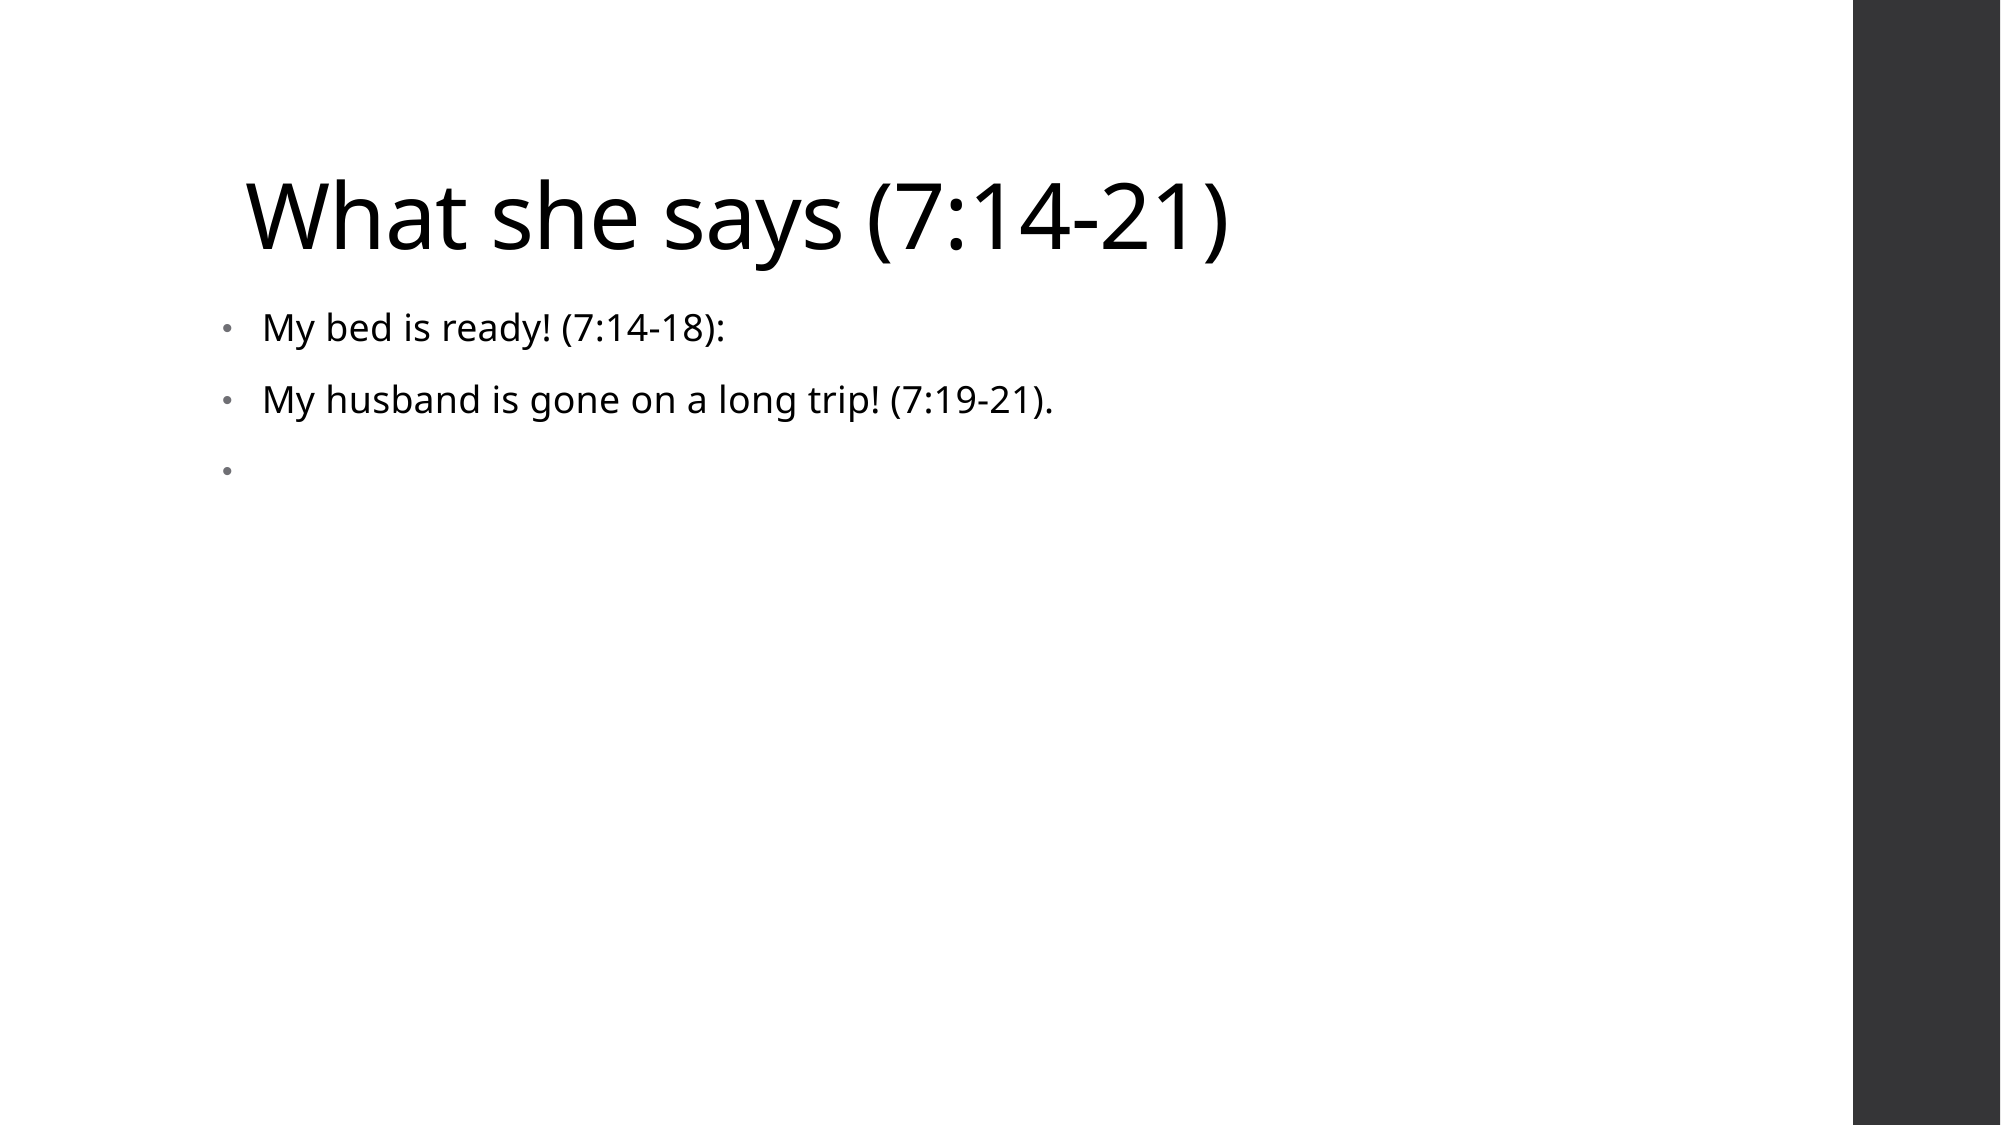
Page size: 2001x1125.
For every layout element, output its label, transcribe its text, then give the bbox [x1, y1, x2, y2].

title What she says (7:14-21) [206, 60, 1797, 278]
list My bed is ready! (7:14-18): My husband is gone on a long trip! (7:19-21). [206, 299, 1617, 1014]
